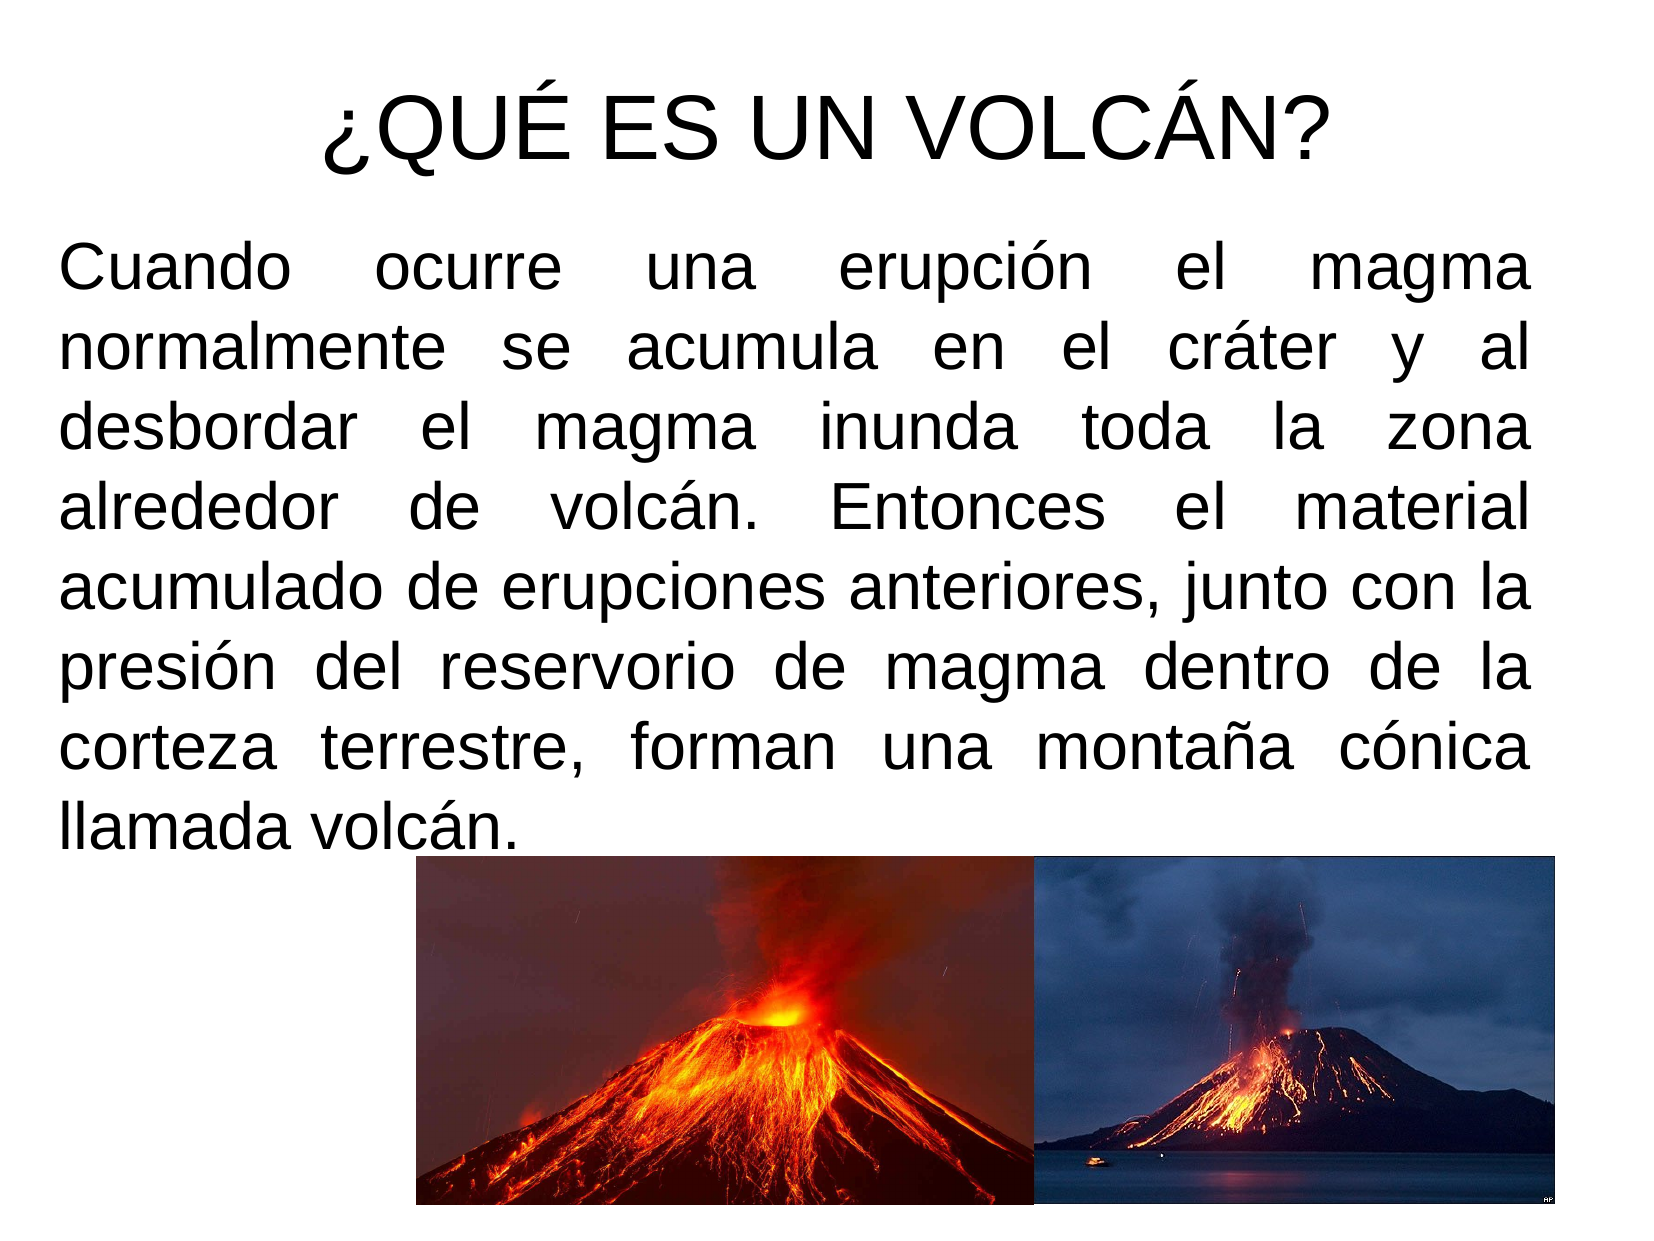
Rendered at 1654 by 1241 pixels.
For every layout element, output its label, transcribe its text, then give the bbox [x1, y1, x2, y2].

subtitle Cuando ocurre una erupción el magma normalmente se acumula en el cráter y al desbordar el magma inunda toda la zona alrededor de volcán. Entonces el material acumulado de erupciones anteriores, junto con la presión del reservorio de magma dentro de la corteza terrestre, forman una montaña cónica llamada volcán. [59, 141, 1548, 945]
picture [416, 856, 1555, 1205]
title ¿QUÉ ES UN VOLCÁN? [82, 27, 1571, 220]
